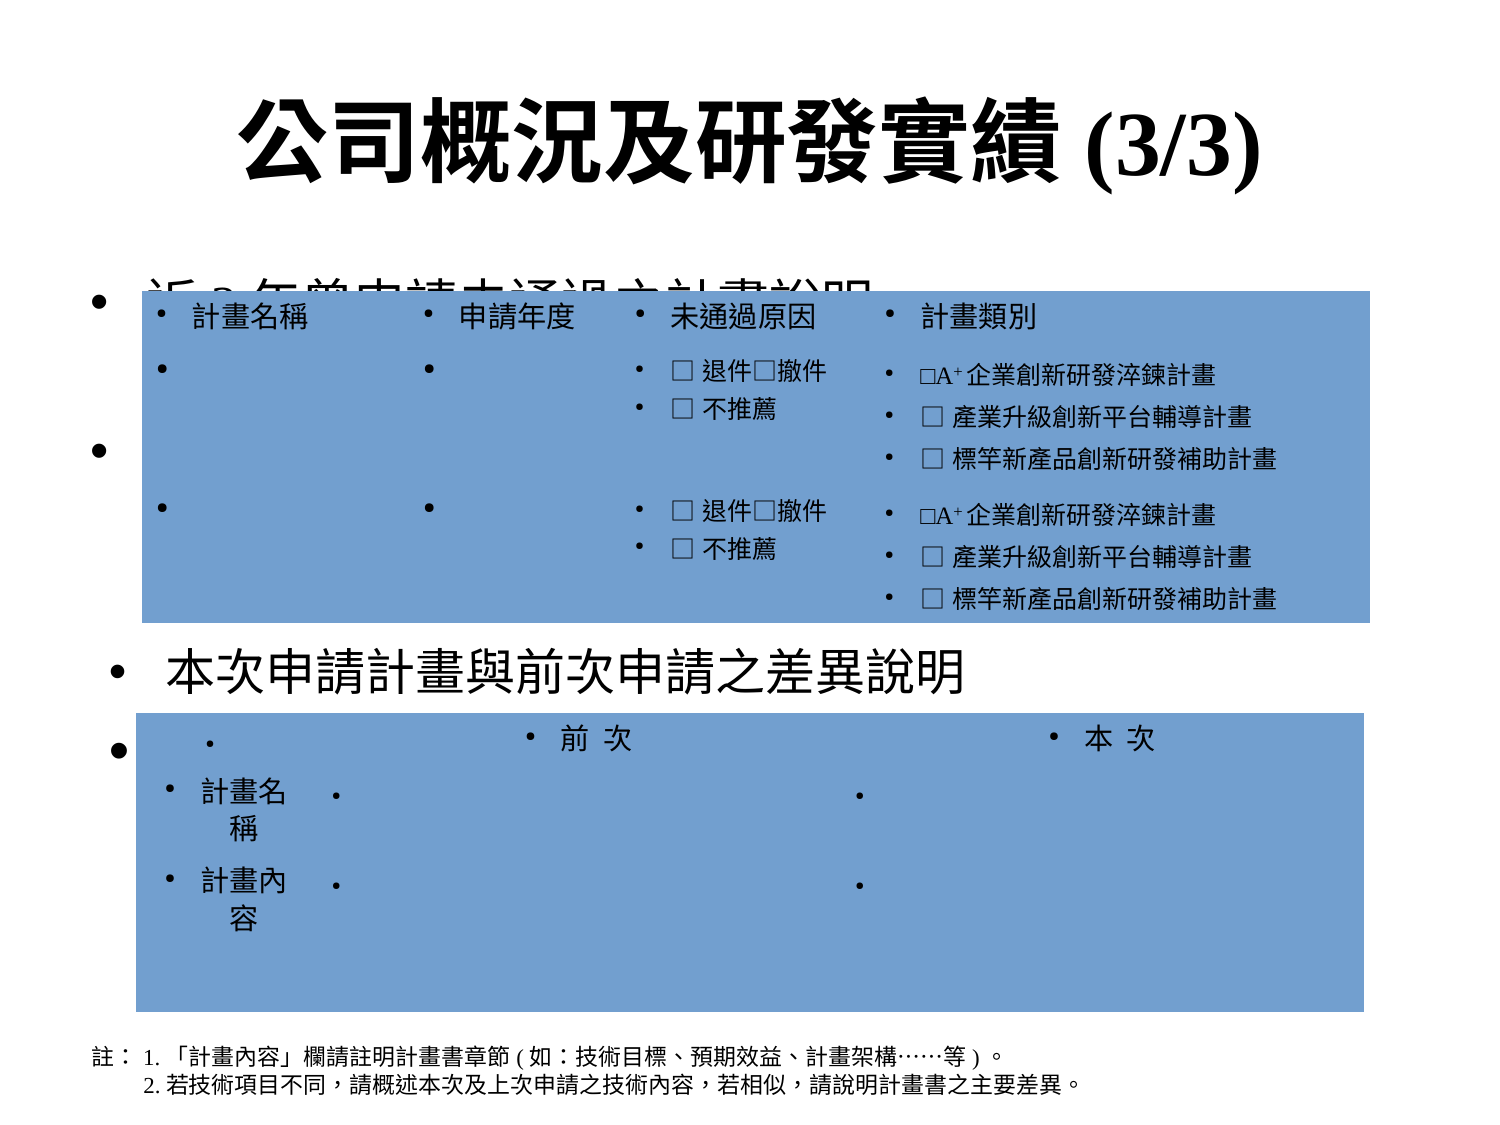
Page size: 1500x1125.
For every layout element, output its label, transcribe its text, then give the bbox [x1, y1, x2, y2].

table_cell 計畫內容 [136, 856, 317, 1012]
table_cell [317, 856, 841, 1012]
table_cell [142, 343, 409, 483]
table_cell [841, 856, 1364, 1012]
table_header 未通過原因 [620, 291, 870, 343]
title 公司概況及研發實績(3/3) [75, 45, 1426, 233]
table_cell [841, 766, 1364, 856]
table_cell [409, 343, 620, 483]
table_header 本 次 [841, 713, 1364, 766]
table_header 前 次 [317, 713, 841, 766]
table_header 計畫名稱 [142, 291, 409, 343]
table_header 計畫類別 [870, 291, 1370, 343]
table_cell □退件□撤件 □不推薦 [620, 343, 870, 483]
table_header [136, 713, 317, 766]
table_cell [317, 766, 841, 856]
table_cell □A+企業創新研發淬鍊計畫 □產業升級創新平台輔導計畫 □標竿新產品創新研發補助計畫 [870, 343, 1370, 483]
table_cell [409, 483, 620, 623]
list 近3年曾申請未通過之計畫說明 [92, 196, 1443, 752]
table_cell [142, 483, 409, 623]
table_cell □A+企業創新研發淬鍊計畫 □產業升級創新平台輔導計畫 □標竿新產品創新研發補助計畫 [870, 483, 1370, 623]
table_cell 計畫名稱 [136, 766, 317, 856]
text_box 註：1.「計畫內容」欄請註明計畫書章節(如：技術目標、預期效益、計畫架構……等)。 2.若技術項目不同，請概述本次及上次申請之技術內容，若相似，請說明計畫書之主要差異。 [77, 1035, 1104, 1105]
text_box 本次申請計畫與前次申請之差異說明 [93, 633, 1444, 1098]
table_header 申請年度 [409, 291, 620, 343]
table_cell □退件□撤件 □不推薦 [620, 483, 870, 623]
